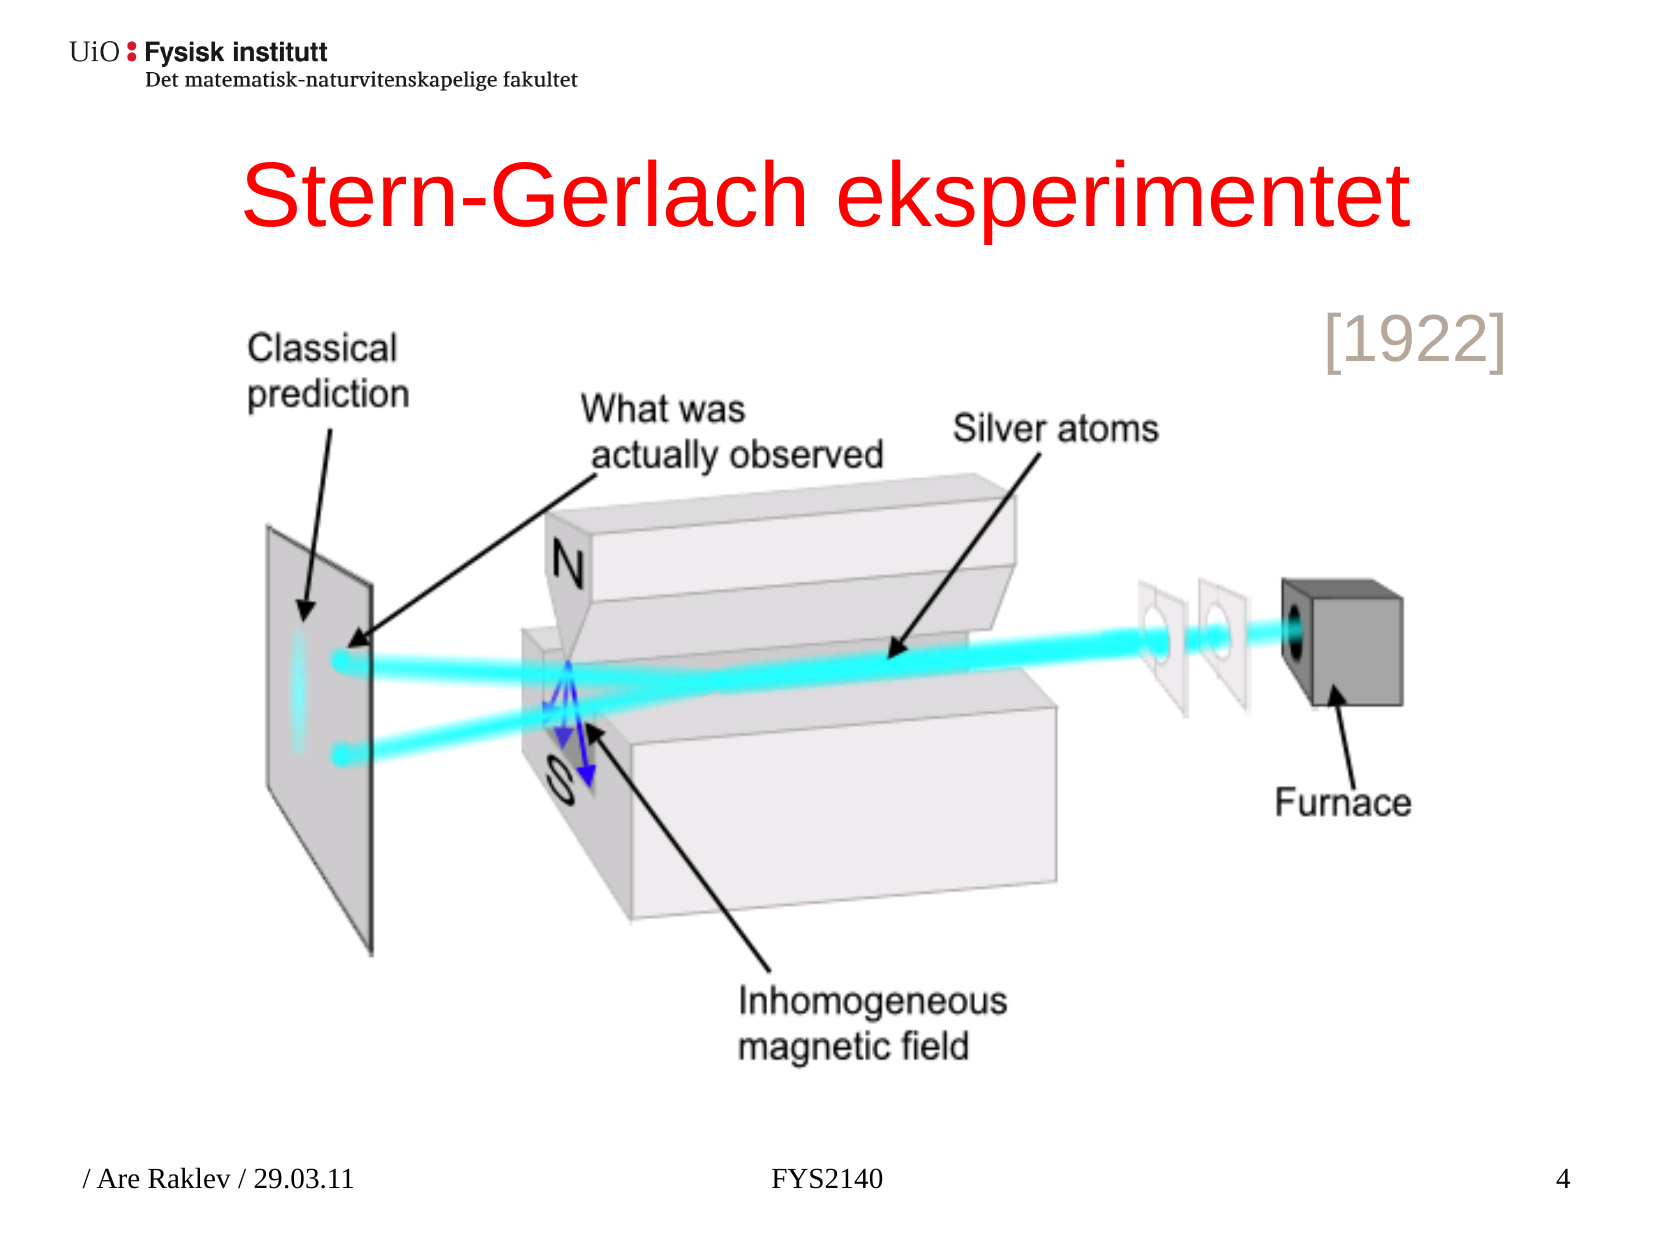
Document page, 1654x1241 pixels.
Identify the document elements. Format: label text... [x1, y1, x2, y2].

title Stern-Gerlach eksperimentet [82, 90, 1571, 298]
picture [68, 37, 581, 93]
text_box [1922] [1308, 294, 1534, 384]
picture [222, 303, 1423, 1092]
